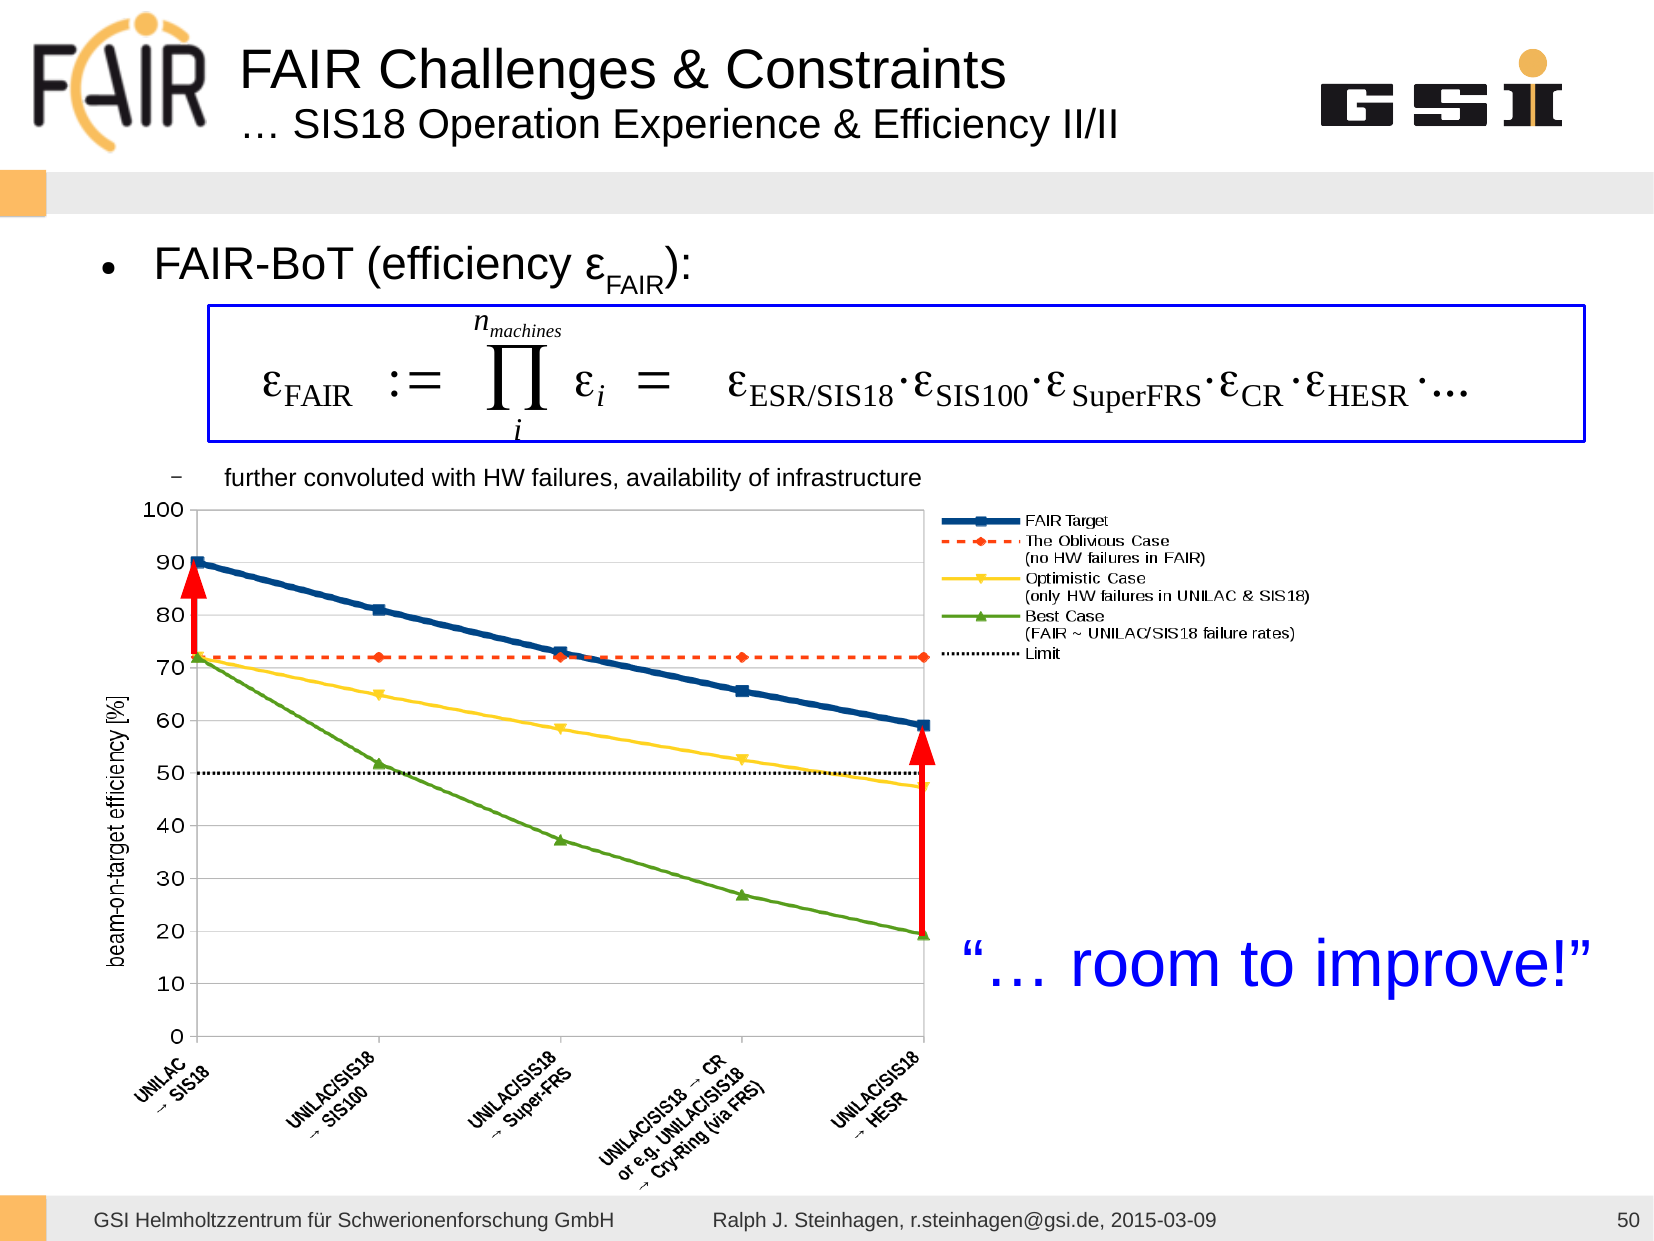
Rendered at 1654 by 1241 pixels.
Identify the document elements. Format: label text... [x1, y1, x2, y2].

list FAIR-BoT (efficiency εFAIR): further convoluted with HW failures, availability of infrastructure [82, 238, 1571, 449]
title FAIR Challenges & Constraints … SIS18 Operation Experience & Efficiency II/II [239, 23, 1301, 162]
picture [33, 10, 207, 155]
picture [47, 487, 1313, 1193]
list FAIR-BoT (efficiency εFAIR): further convoluted with HW failures, availability of infrastructure [210, 307, 1571, 440]
picture [1319, 46, 1564, 129]
list “… room to improve!” [962, 926, 1634, 1031]
